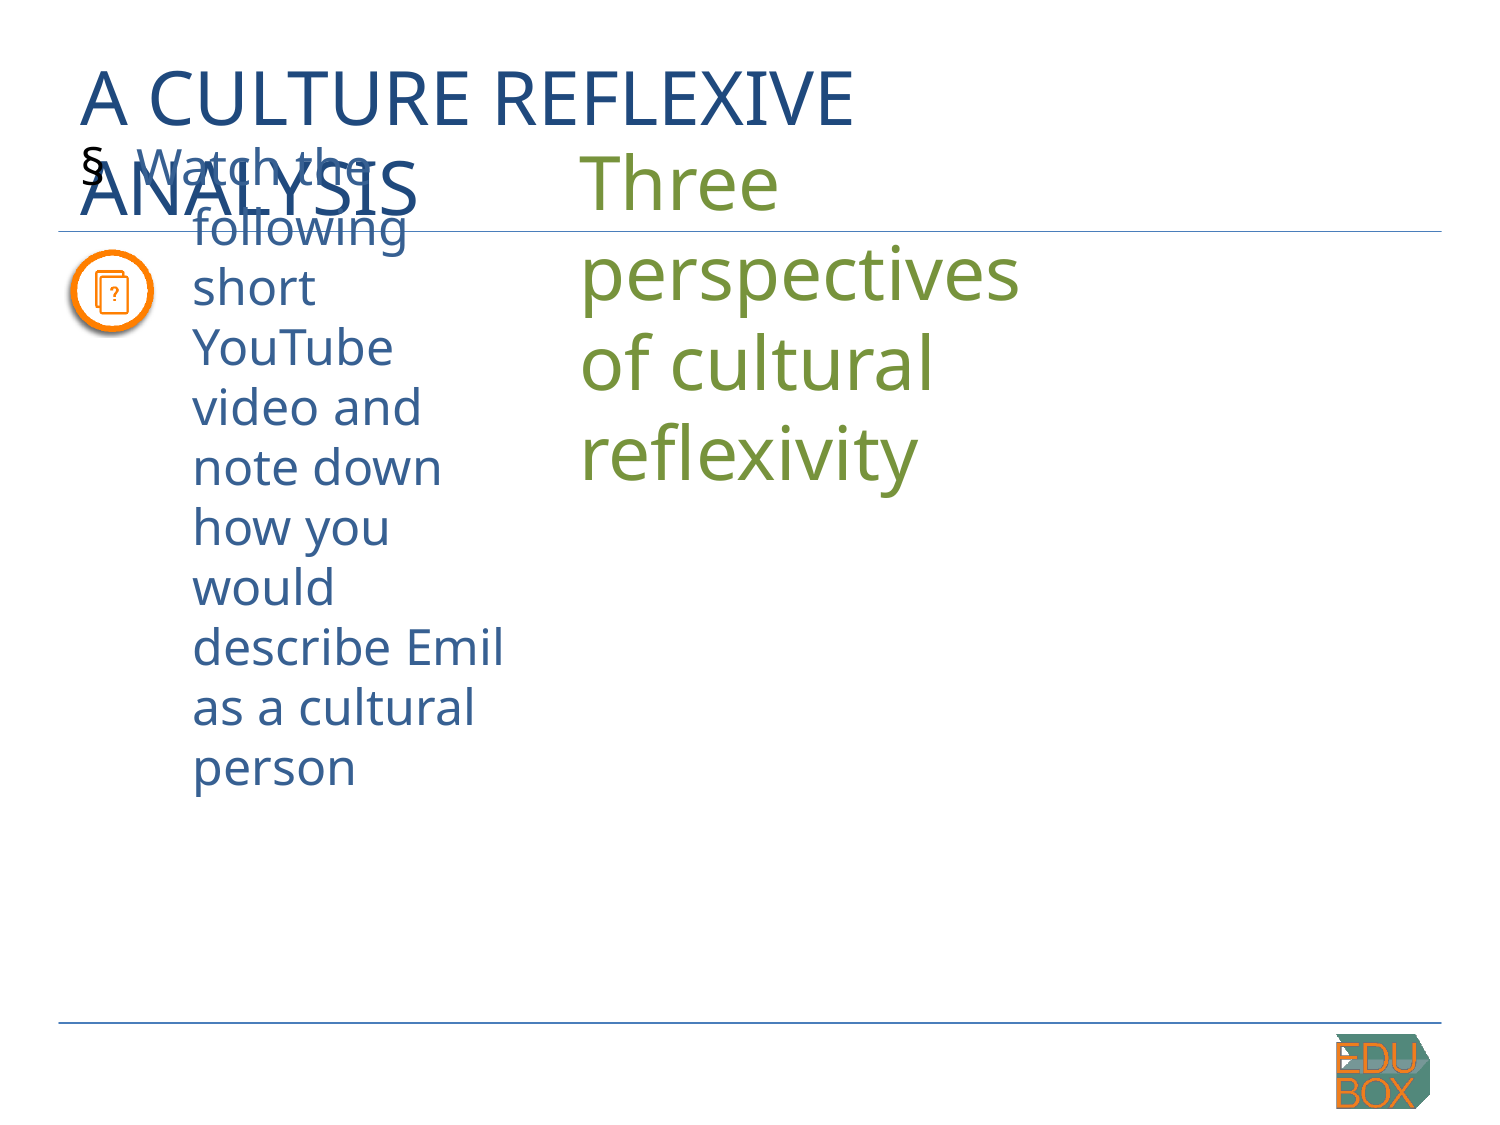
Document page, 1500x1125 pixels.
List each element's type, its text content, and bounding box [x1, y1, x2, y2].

picture [1328, 1028, 1437, 1114]
list Watch the following short YouTube video and note down how you would describe Emil as a cultural person [164, 247, 1417, 994]
title A CULTURE REFLEXIVE ANALYSIS [64, 42, 1400, 127]
list Three perspectives of cultural reflexivity [64, 127, 1471, 247]
picture [64, 247, 160, 339]
